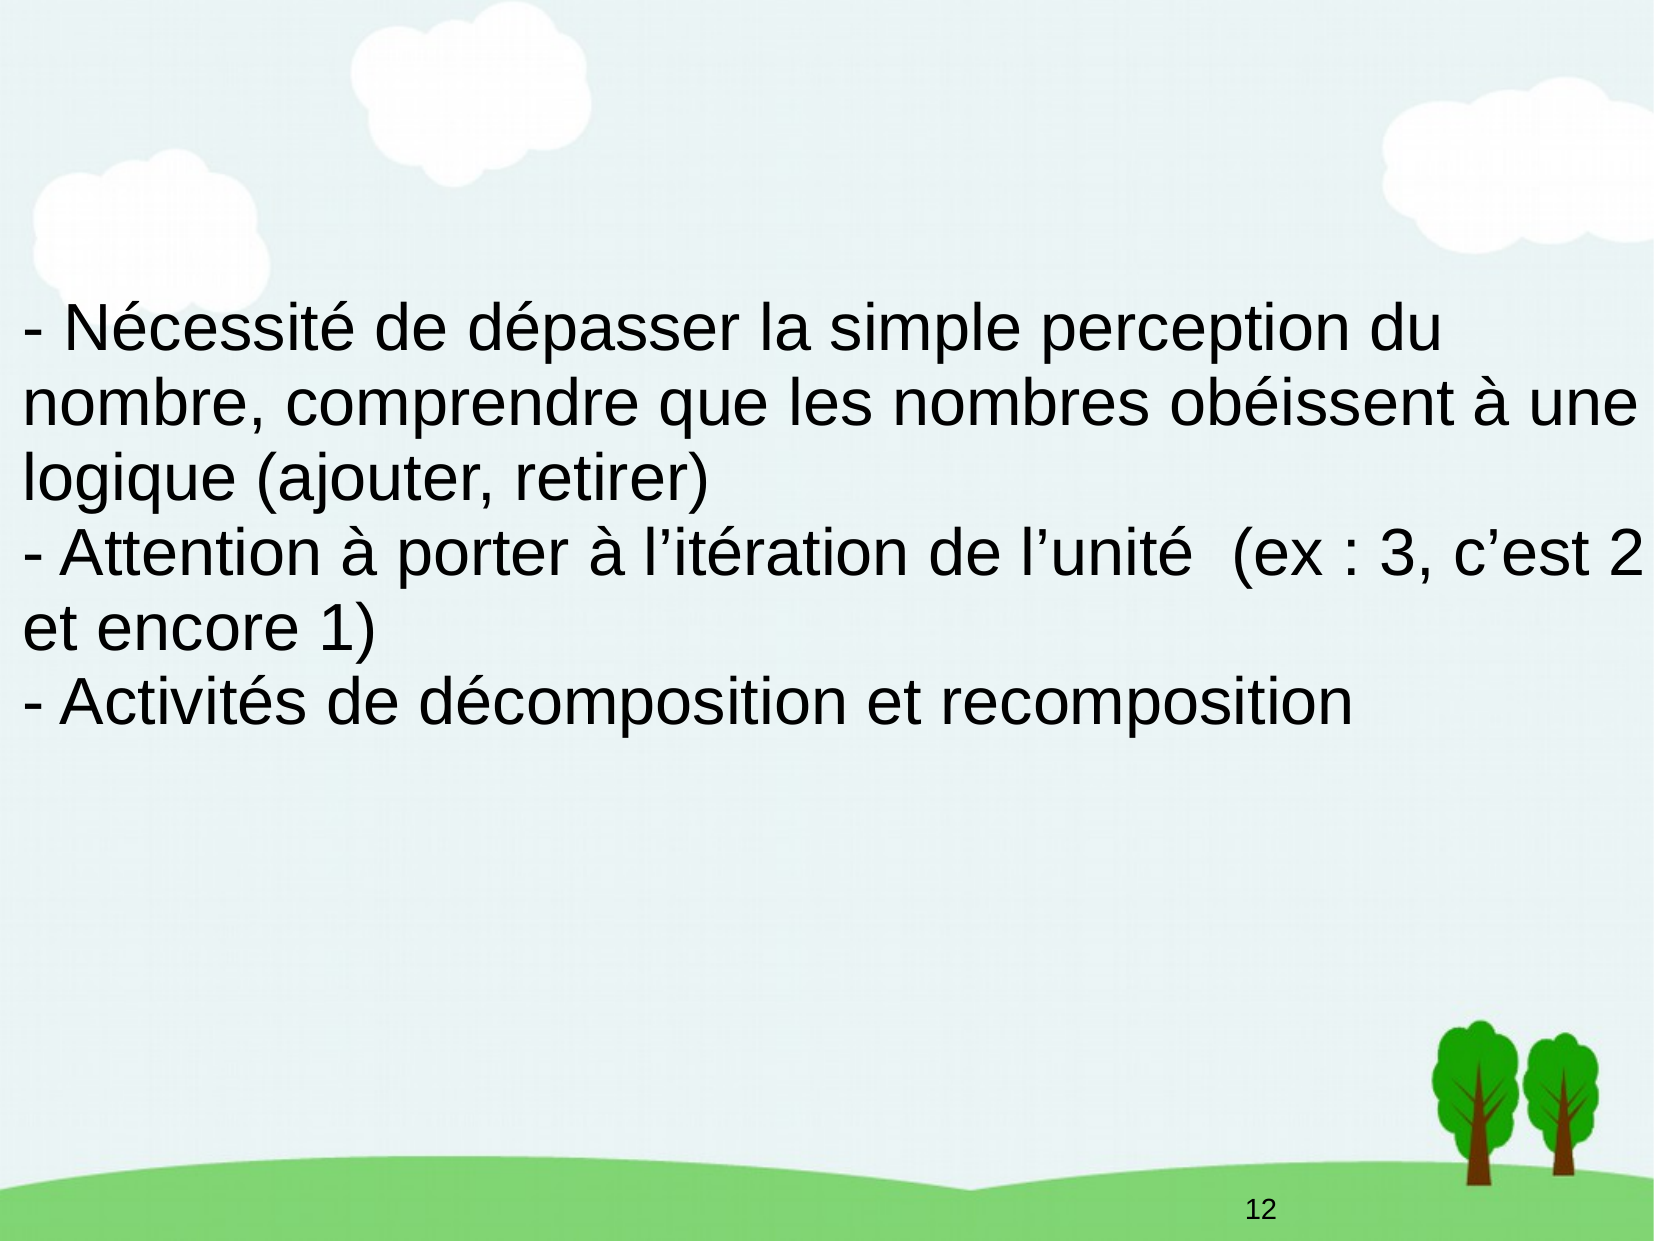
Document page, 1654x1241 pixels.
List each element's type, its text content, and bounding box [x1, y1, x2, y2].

text_box - Nécessité de dépasser la simple perception du nombre, comprendre que les nombres obéissent à une logique (ajouter, retirer) - Attention à porter à l’itération de l’unité (ex : 3, c’est 2 et encore 1) - Activités de décomposition et recomposition [8, 282, 1654, 822]
text_box <numéro> [1244, 1190, 1630, 1241]
picture [0, 0, 1654, 1241]
